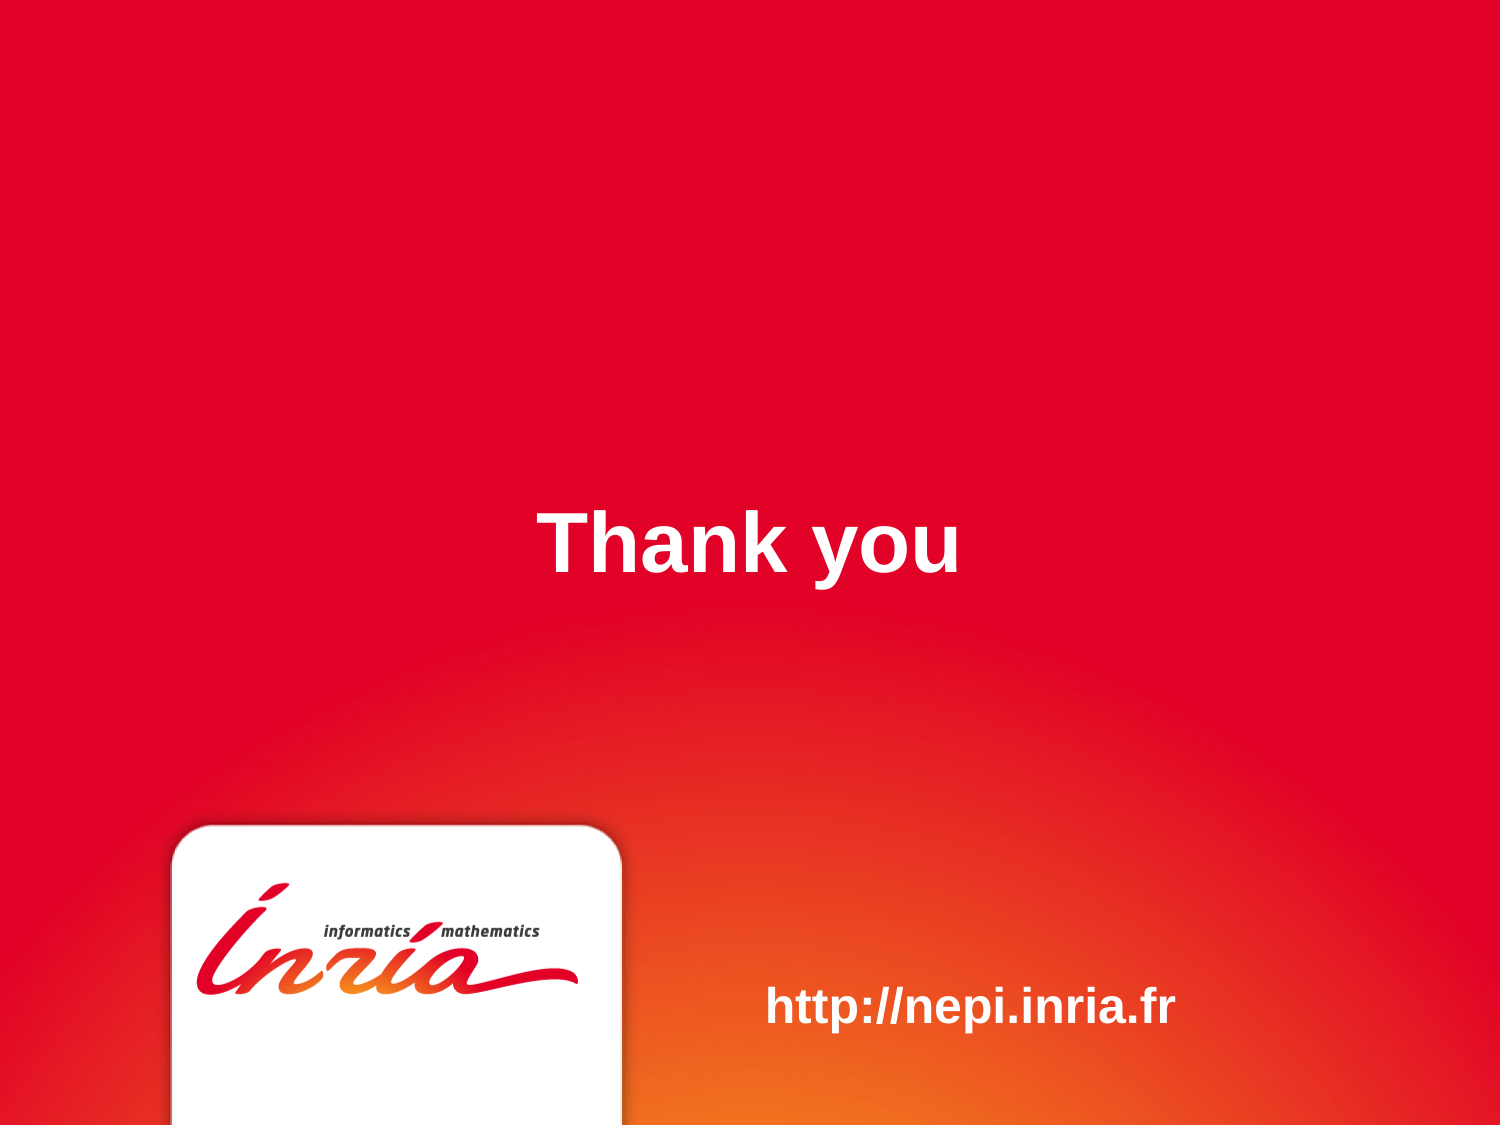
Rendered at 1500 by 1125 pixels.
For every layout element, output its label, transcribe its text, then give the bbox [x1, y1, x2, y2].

text_box http://nepi.inria.fr [749, 686, 1459, 1041]
picture [0, 0, 1500, 1125]
title Thank you [41, 479, 1459, 668]
